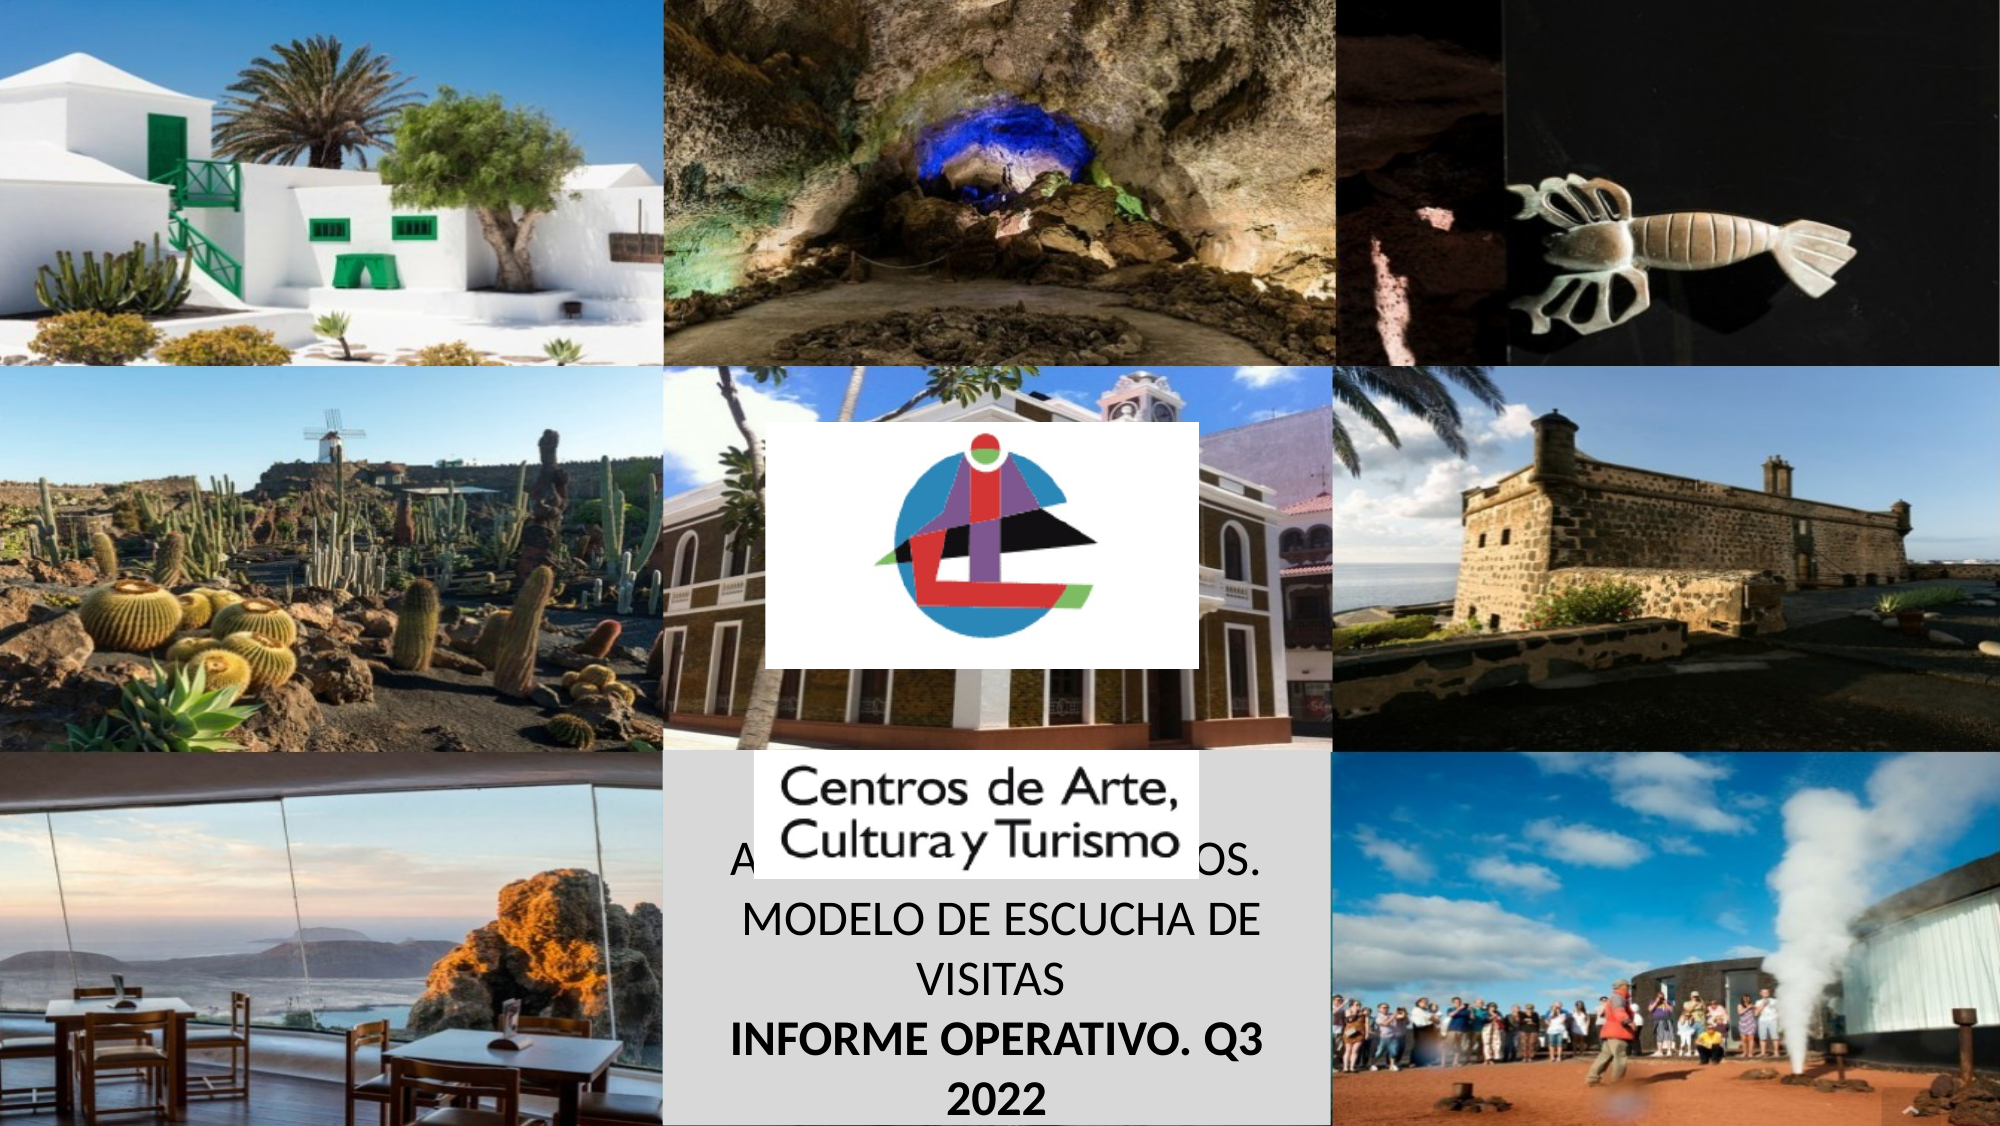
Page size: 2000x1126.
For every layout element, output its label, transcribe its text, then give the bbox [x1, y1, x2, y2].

picture [1331, 834, 1337, 845]
picture [0, 0, 2000, 1126]
text_box Análisis de Resultados. Modelo de Escucha de Visitas Informe Operativo. Q3 2022 [662, 750, 1331, 1126]
